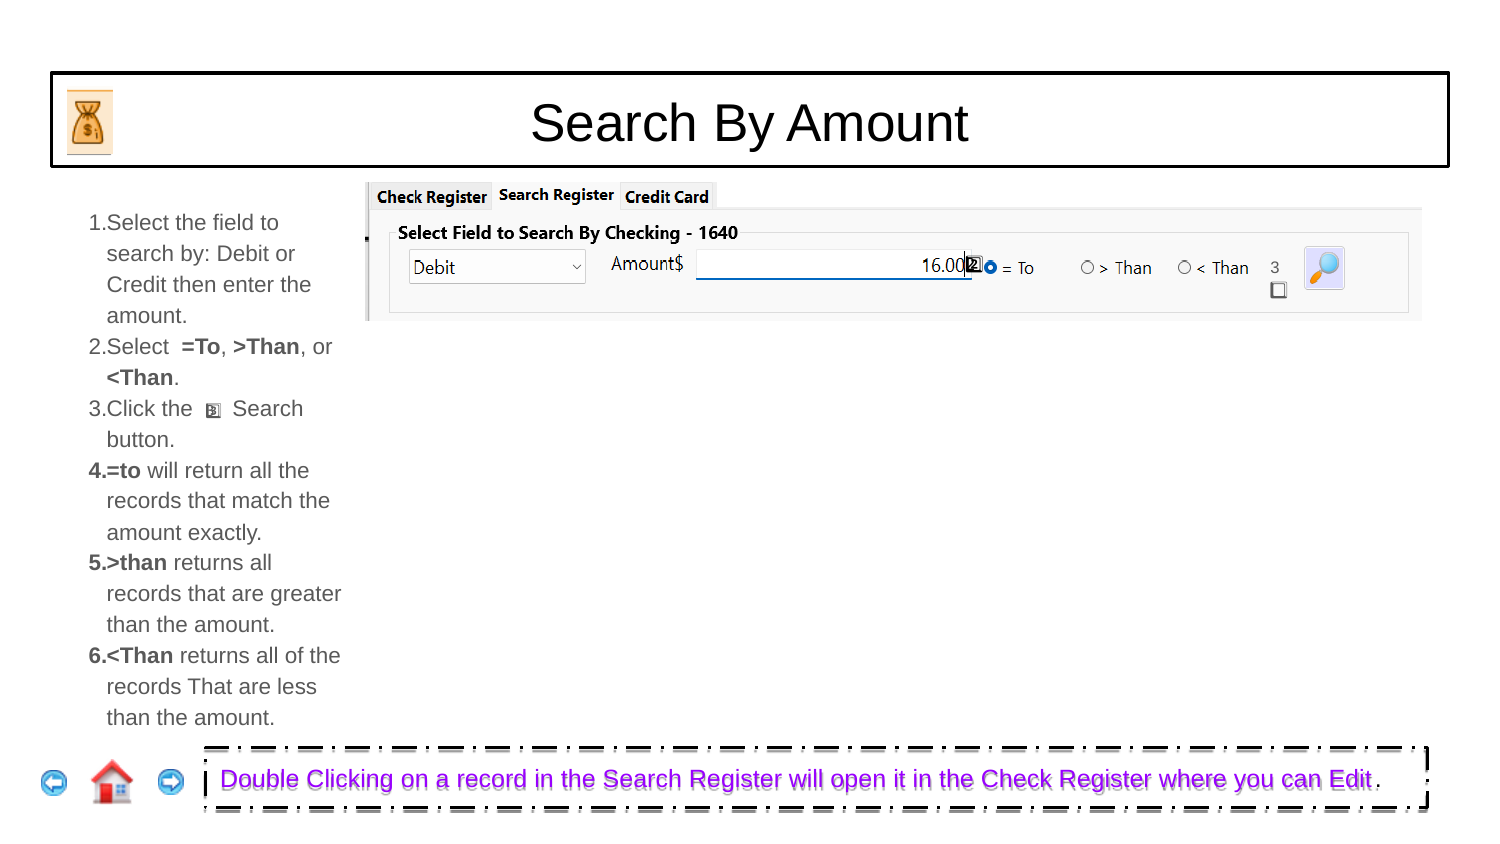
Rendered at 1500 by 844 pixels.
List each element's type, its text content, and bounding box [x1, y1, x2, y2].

picture [365, 182, 1422, 321]
picture [158, 769, 184, 795]
picture [67, 86, 113, 154]
picture [41, 770, 67, 796]
list Select the field to search by: Debit or Credit then enter the amount. Select =To, >Than, or <Than. Click the 3️⃣ Search button. =to will return all the records that match the amount exactly. >than returns all records that are greater than the amount. <Than returns all of the records That are less than the amount. [51, 189, 366, 750]
text_box Double Clicking on a record in the Search Register will open it in the Check Register where you can Edit. [205, 747, 1428, 808]
picture [87, 758, 138, 809]
text_box 3️⃣ [1180, 238, 1256, 315]
text_box 2️⃣ [950, 238, 999, 289]
title Search By Amount [51, 72, 1449, 167]
